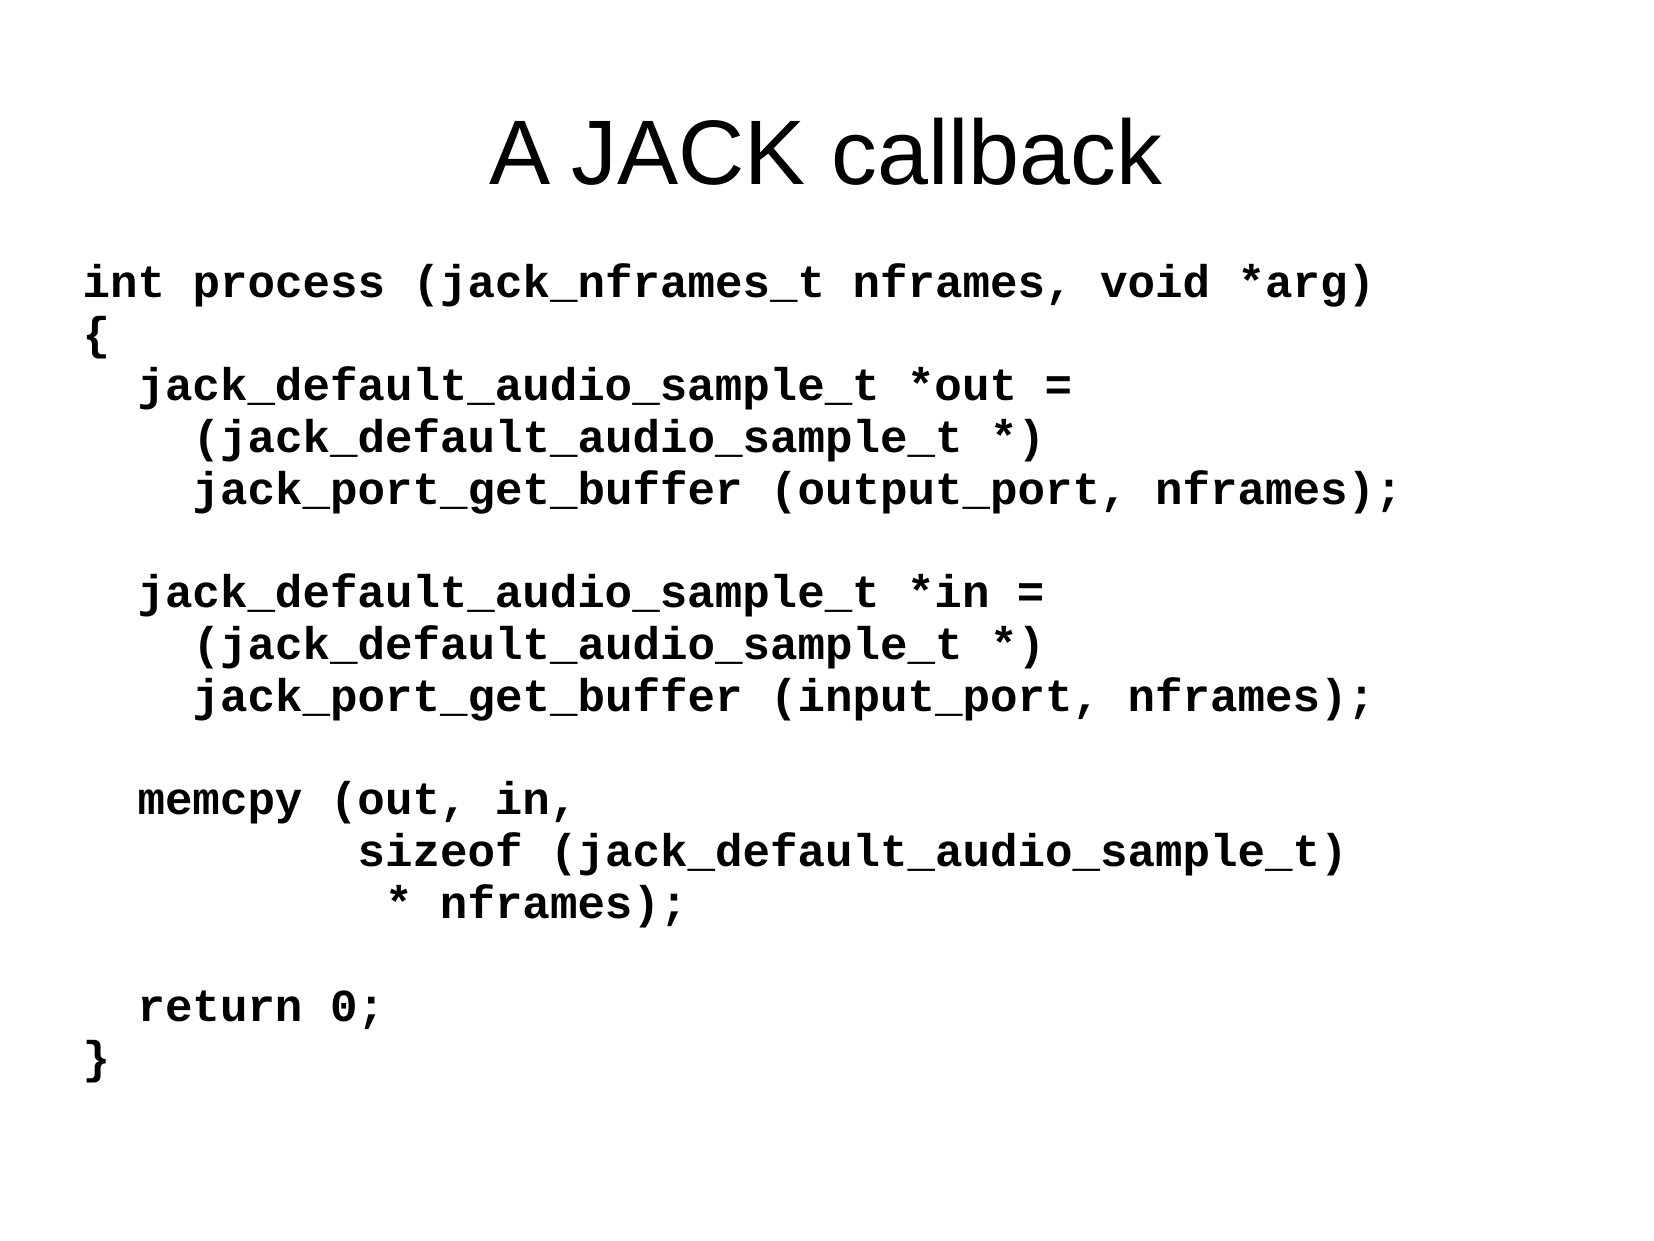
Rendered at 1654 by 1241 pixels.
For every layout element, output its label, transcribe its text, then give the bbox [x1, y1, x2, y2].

subtitle int process (jack_nframes_t nframes, void *arg) { jack_default_audio_sample_t *out = (jack_default_audio_sample_t *) jack_port_get_buffer (output_port, nframes); jack_default_audio_sample_t *in = (jack_default_audio_sample_t *) jack_port_get_buffer (input_port, nframes); memcpy (out, in, sizeof (jack_default_audio_sample_t) * nframes); return 0; } [82, 259, 1571, 1139]
title A JACK callback [82, 49, 1571, 257]
